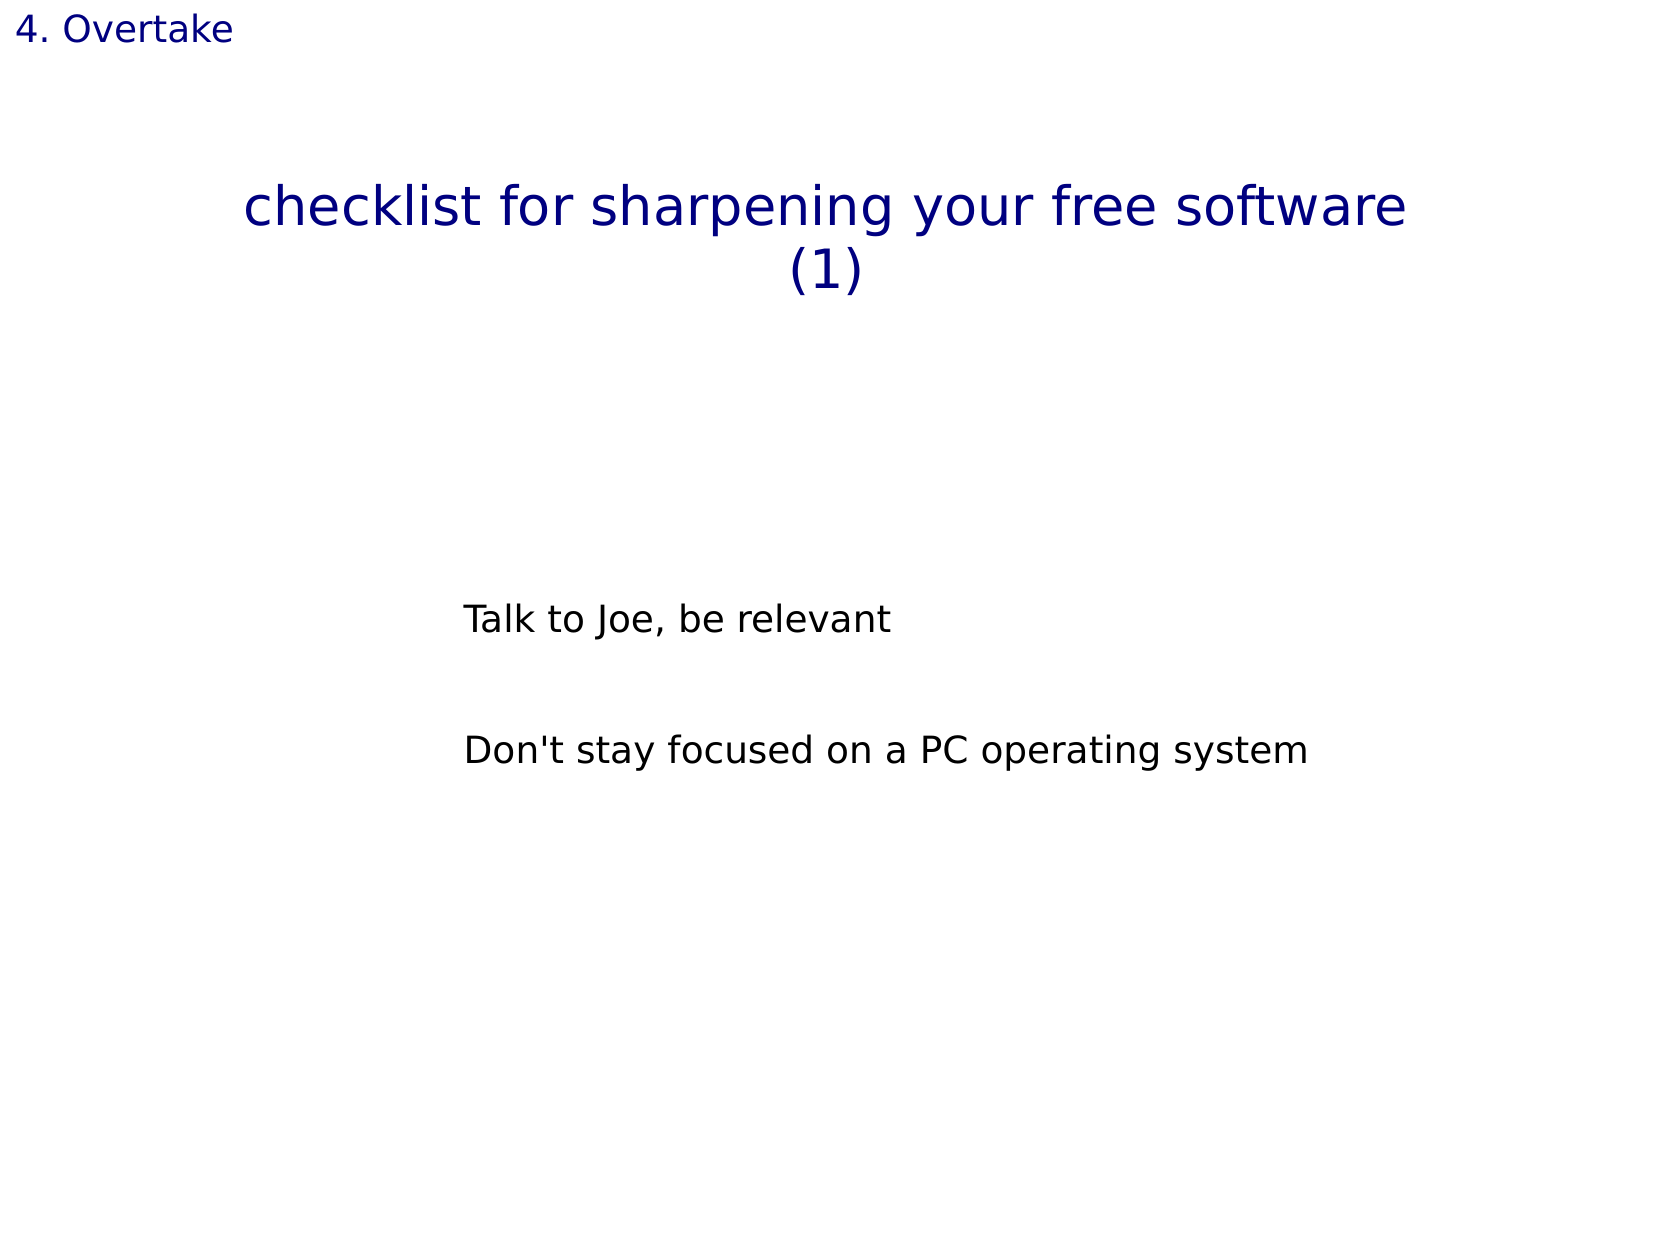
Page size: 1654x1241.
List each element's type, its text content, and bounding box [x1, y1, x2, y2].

text_box 4. Overtake [0, 0, 768, 59]
text_box Talk to Joe, be relevant Don't stay focused on a PC operating system [413, 590, 1565, 886]
text_box checklist for sharpening your free software (1) [0, 168, 1654, 309]
